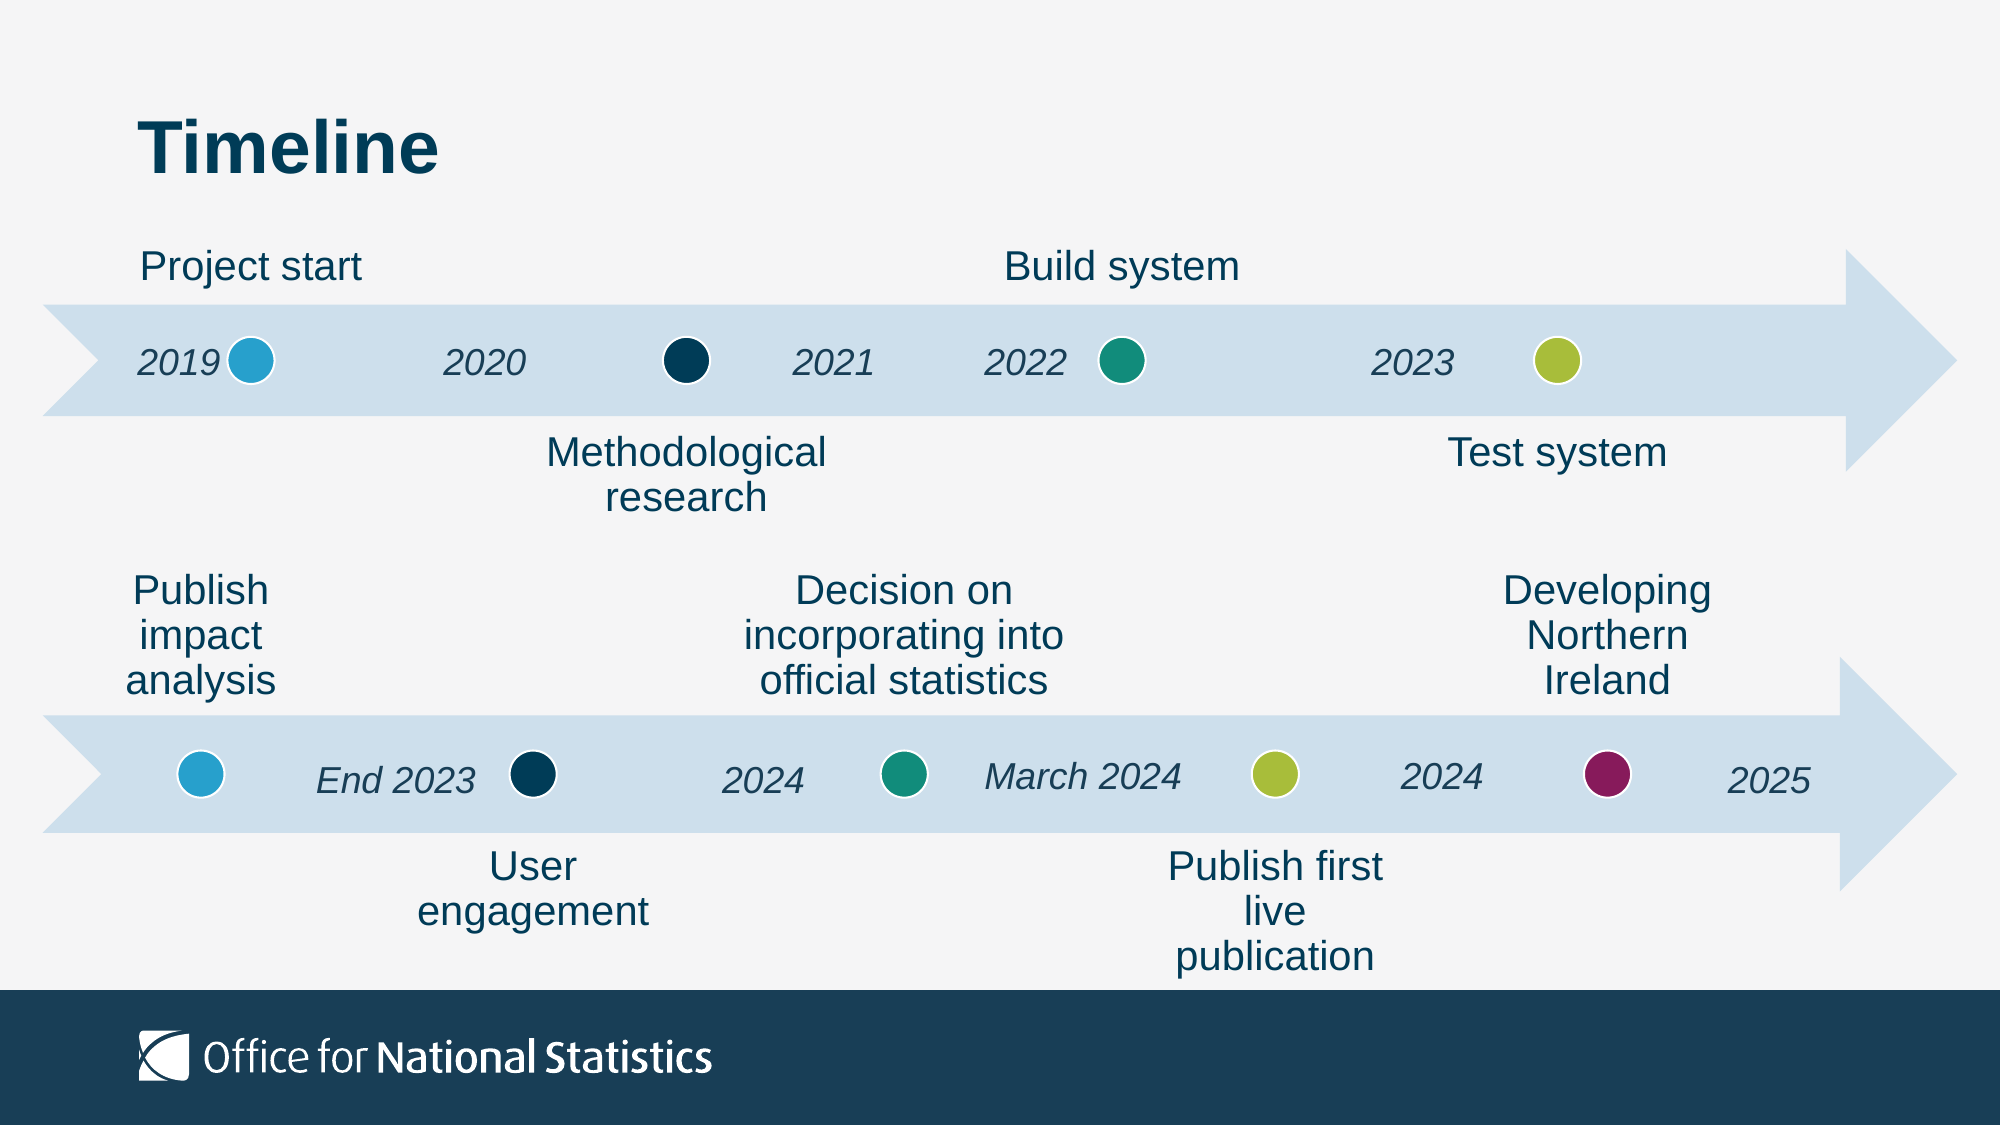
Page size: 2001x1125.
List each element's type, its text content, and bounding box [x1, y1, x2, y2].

text_box 2022 [984, 330, 1084, 391]
text_box Publish first live publication [1117, 821, 1434, 1010]
text_box User engagement [374, 821, 692, 1010]
text_box End 2023 [315, 748, 493, 809]
text_box Project start [43, 124, 459, 314]
text_box 2019 [137, 330, 237, 391]
text_box 2021 [792, 330, 892, 391]
title Timeline [137, 105, 1863, 192]
text_box 2025 [1727, 748, 1828, 809]
text_box 2024 [722, 748, 822, 809]
text_box 2023 [1371, 330, 1471, 391]
text_box Developing Northern Ireland [1449, 538, 1766, 728]
text_box [42, 656, 1958, 892]
text_box [42, 248, 1958, 472]
text_box 2020 [443, 330, 543, 391]
text_box 2024 [1400, 743, 1501, 805]
text_box Decision on incorporating into official statistics [707, 538, 1102, 728]
text_box Test system [1350, 407, 1766, 597]
text_box Methodological research [479, 407, 894, 597]
text_box Build system [914, 124, 1330, 314]
text_box March 2024 [984, 743, 1200, 805]
text_box Publish impact analysis [42, 538, 360, 728]
